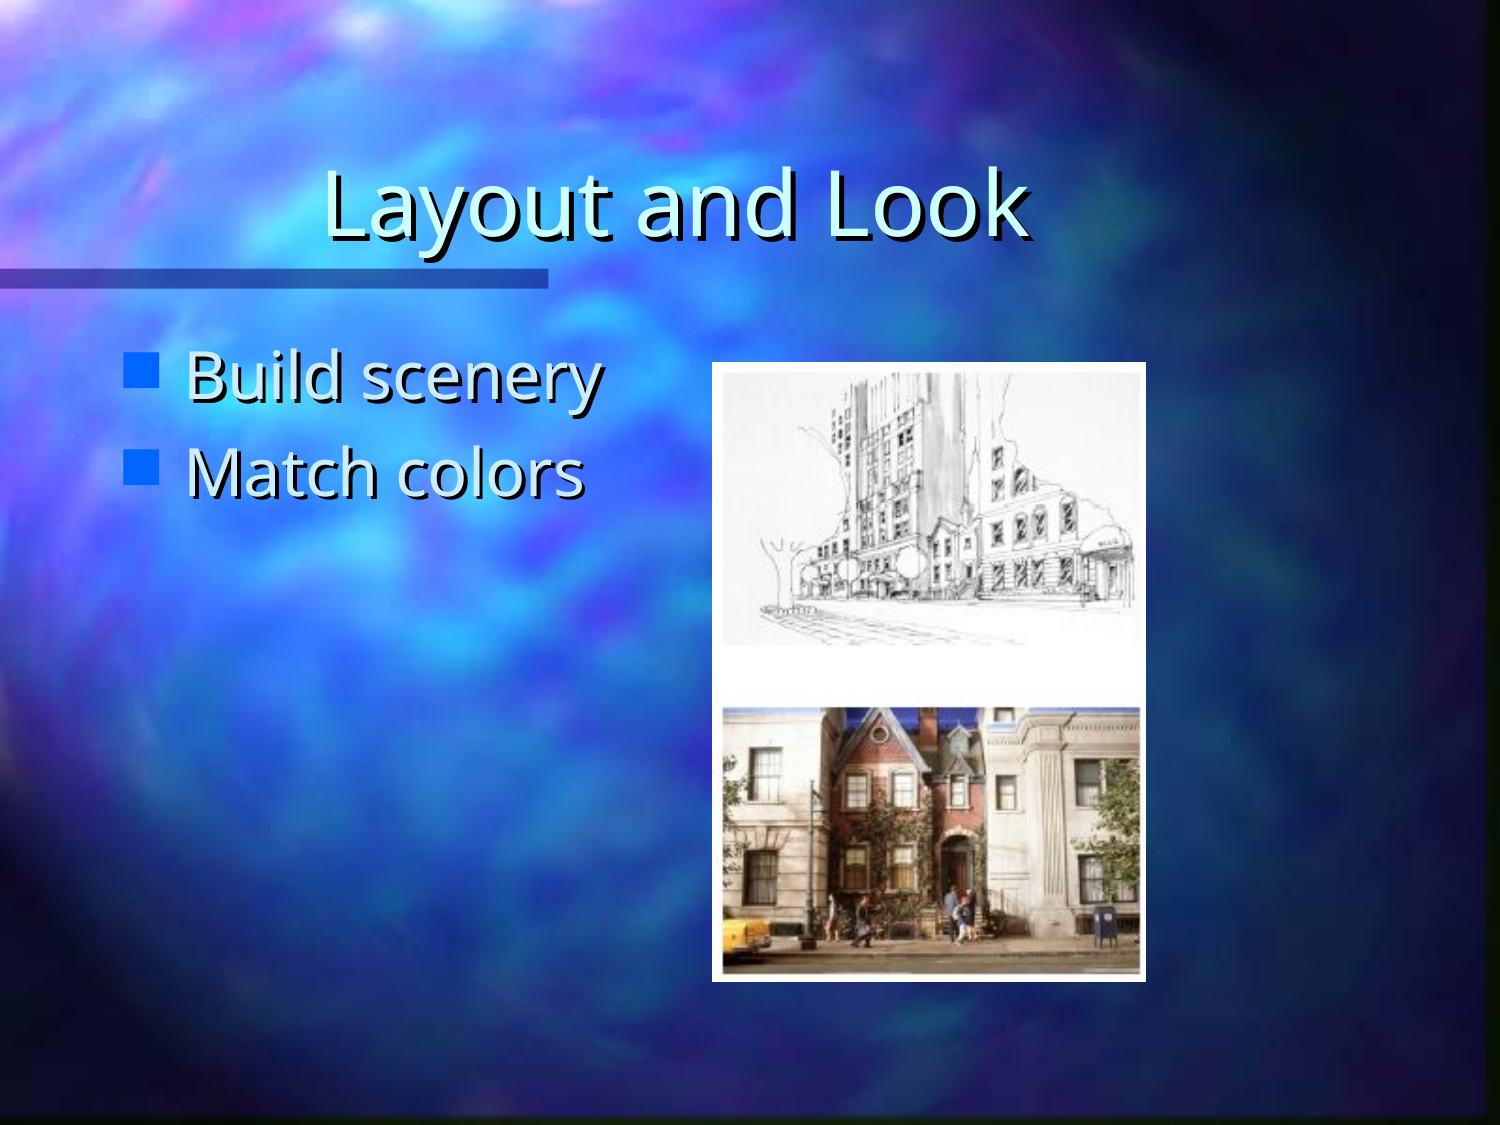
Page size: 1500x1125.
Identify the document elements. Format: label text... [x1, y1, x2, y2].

list Build scenery Match colors [112, 324, 1388, 1001]
title Layout and Look [37, 74, 1313, 263]
picture [0, 0, 1500, 1125]
